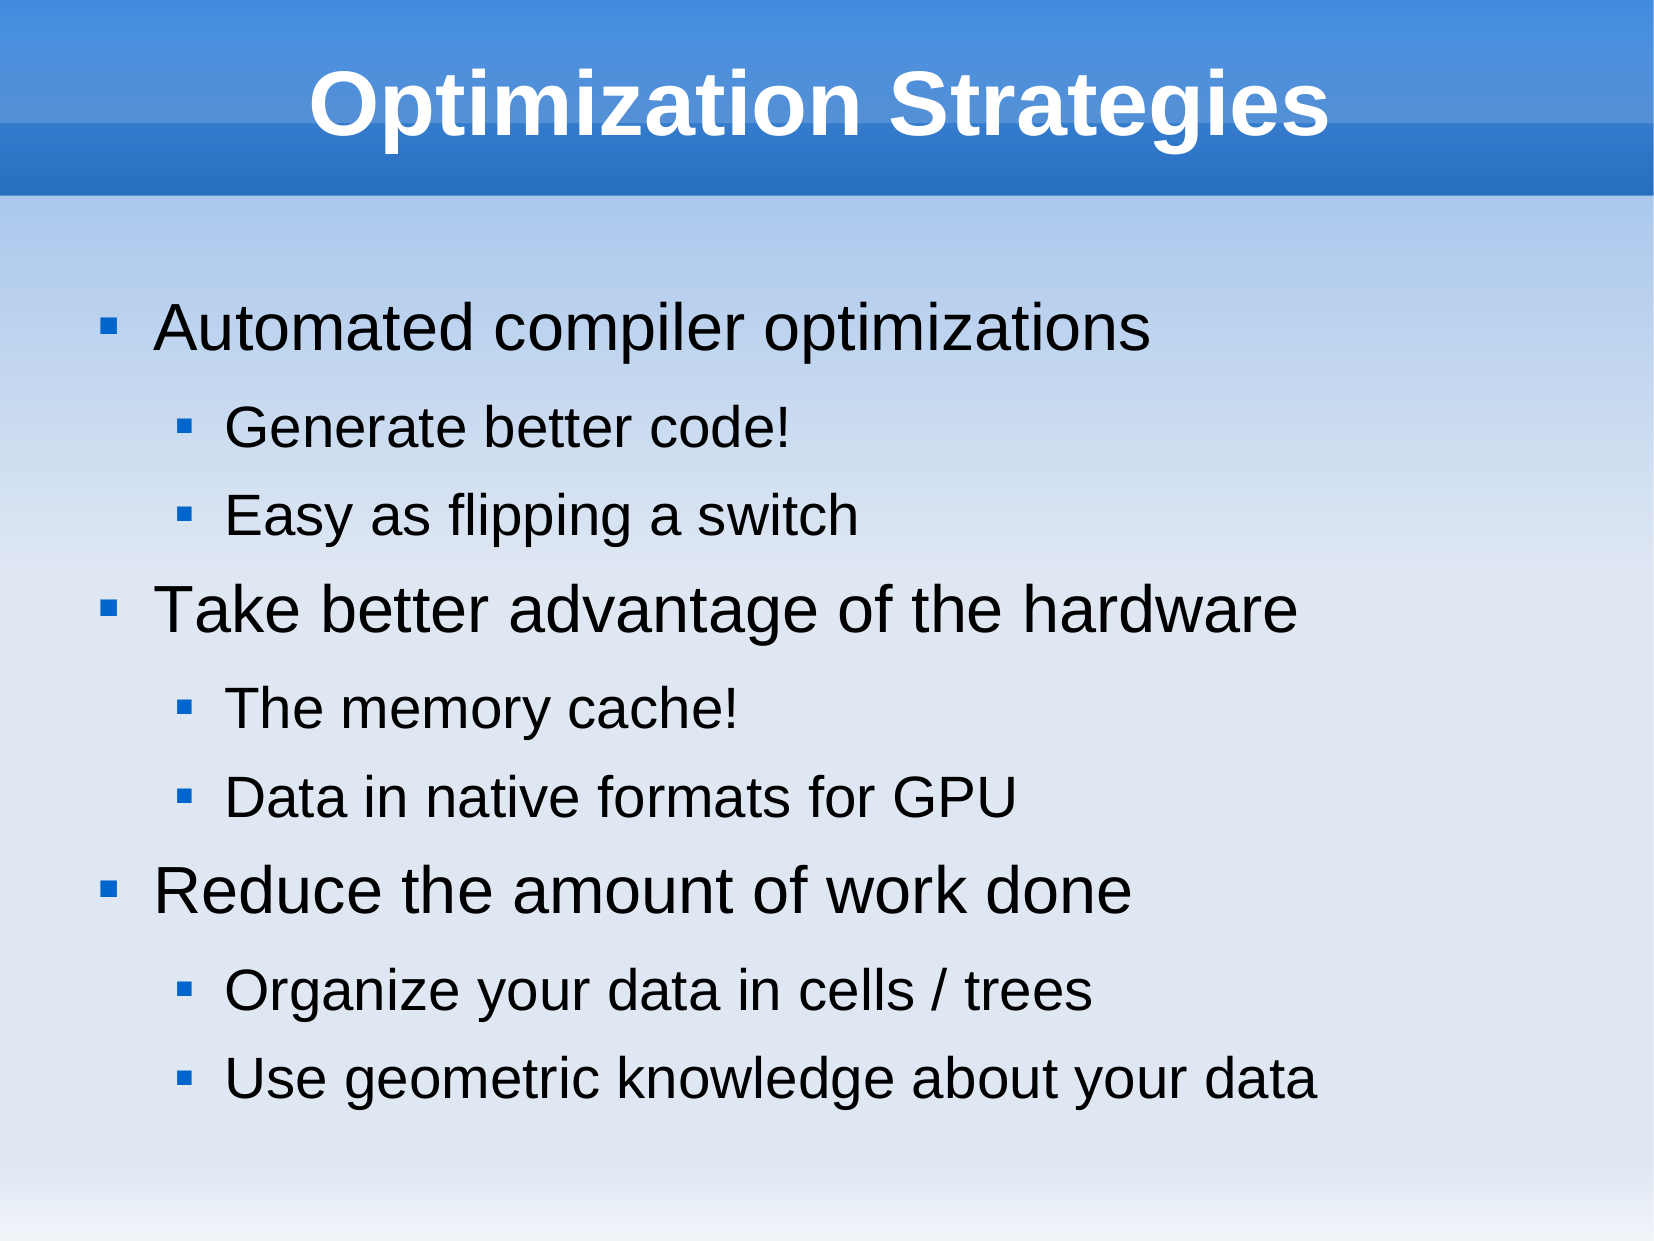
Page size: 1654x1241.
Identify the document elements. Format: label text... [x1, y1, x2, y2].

picture [0, 0, 1654, 1241]
title Optimization Strategies [76, 0, 1565, 208]
list Automated compiler optimizations Generate better code! Easy as flipping a switch Take better advantage of the hardware The memory cache! Data in native formats for GPU Reduce the amount of work done Organize your data in cells / trees Use geometric knowledge about your data [82, 290, 1571, 1113]
